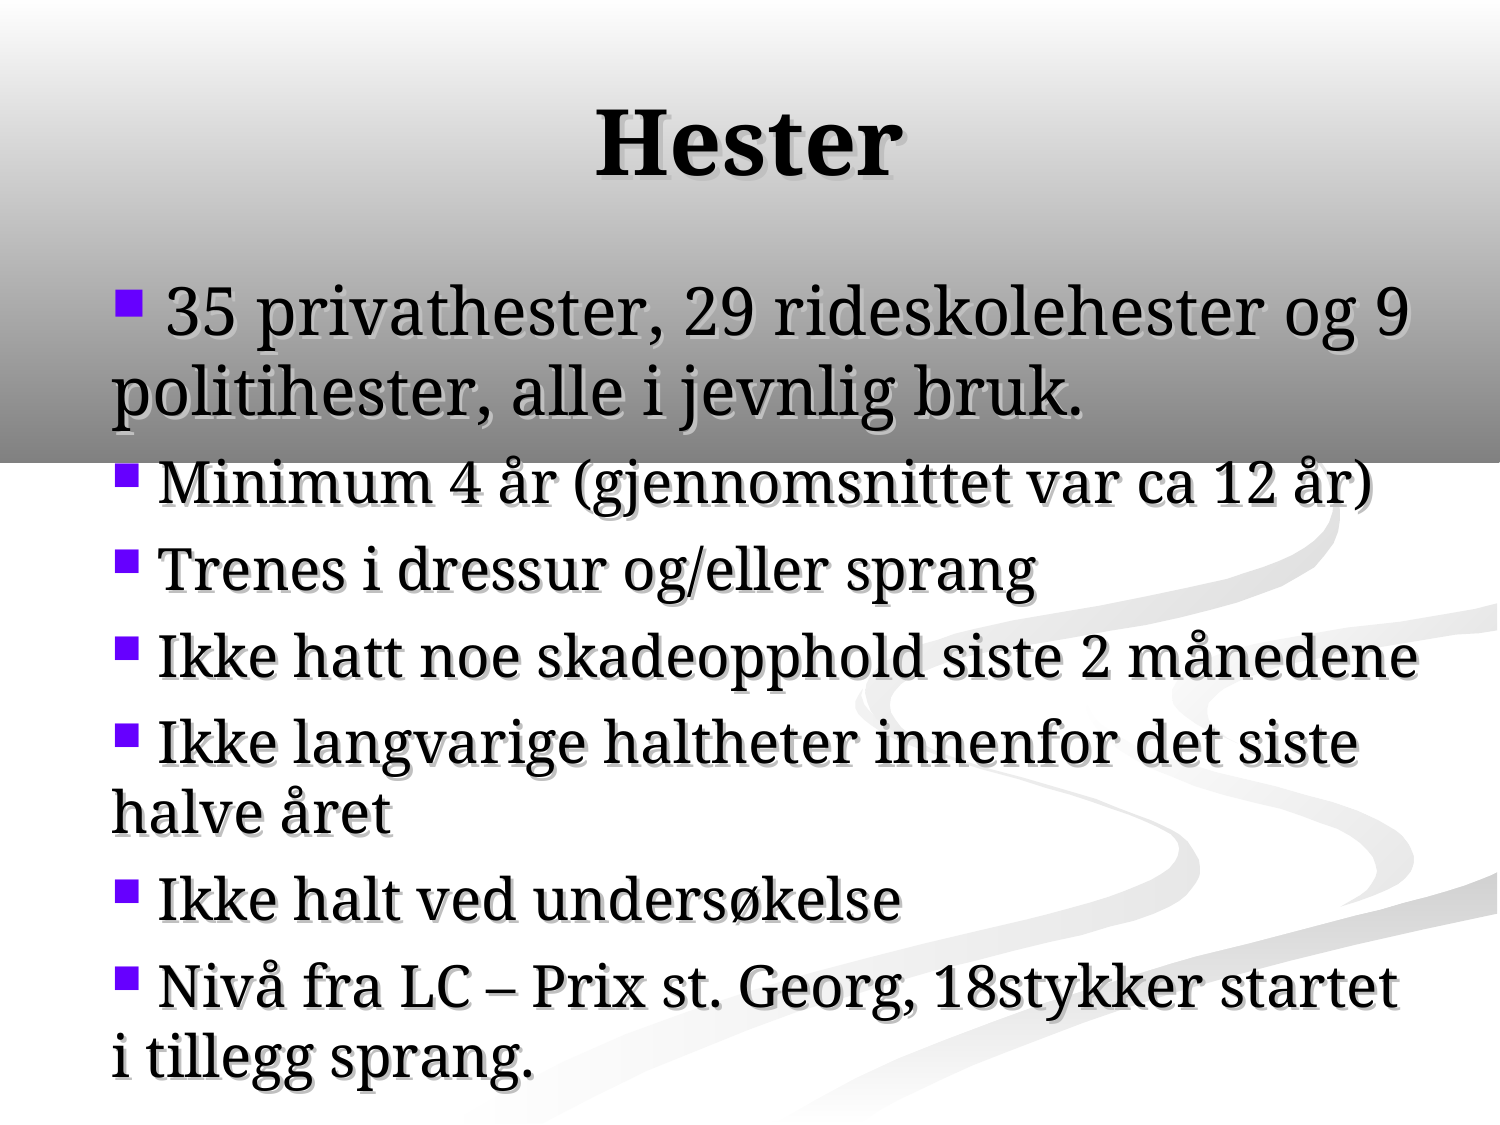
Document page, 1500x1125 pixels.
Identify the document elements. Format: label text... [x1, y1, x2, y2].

list 35 privathester, 29 rideskolehester og 9 politihester, alle i jevnlig bruk. Minimum 4 år (gjennomsnittet var ca 12 år) Trenes i dressur og/eller sprang Ikke hatt noe skadeopphold siste 2 månedene Ikke langvarige haltheter innenfor det siste halve året Ikke halt ved undersøkelse Nivå fra LC – Prix st. Georg, 18stykker startet i tillegg sprang. [96, 261, 1447, 1027]
title Hester [75, 21, 1426, 257]
